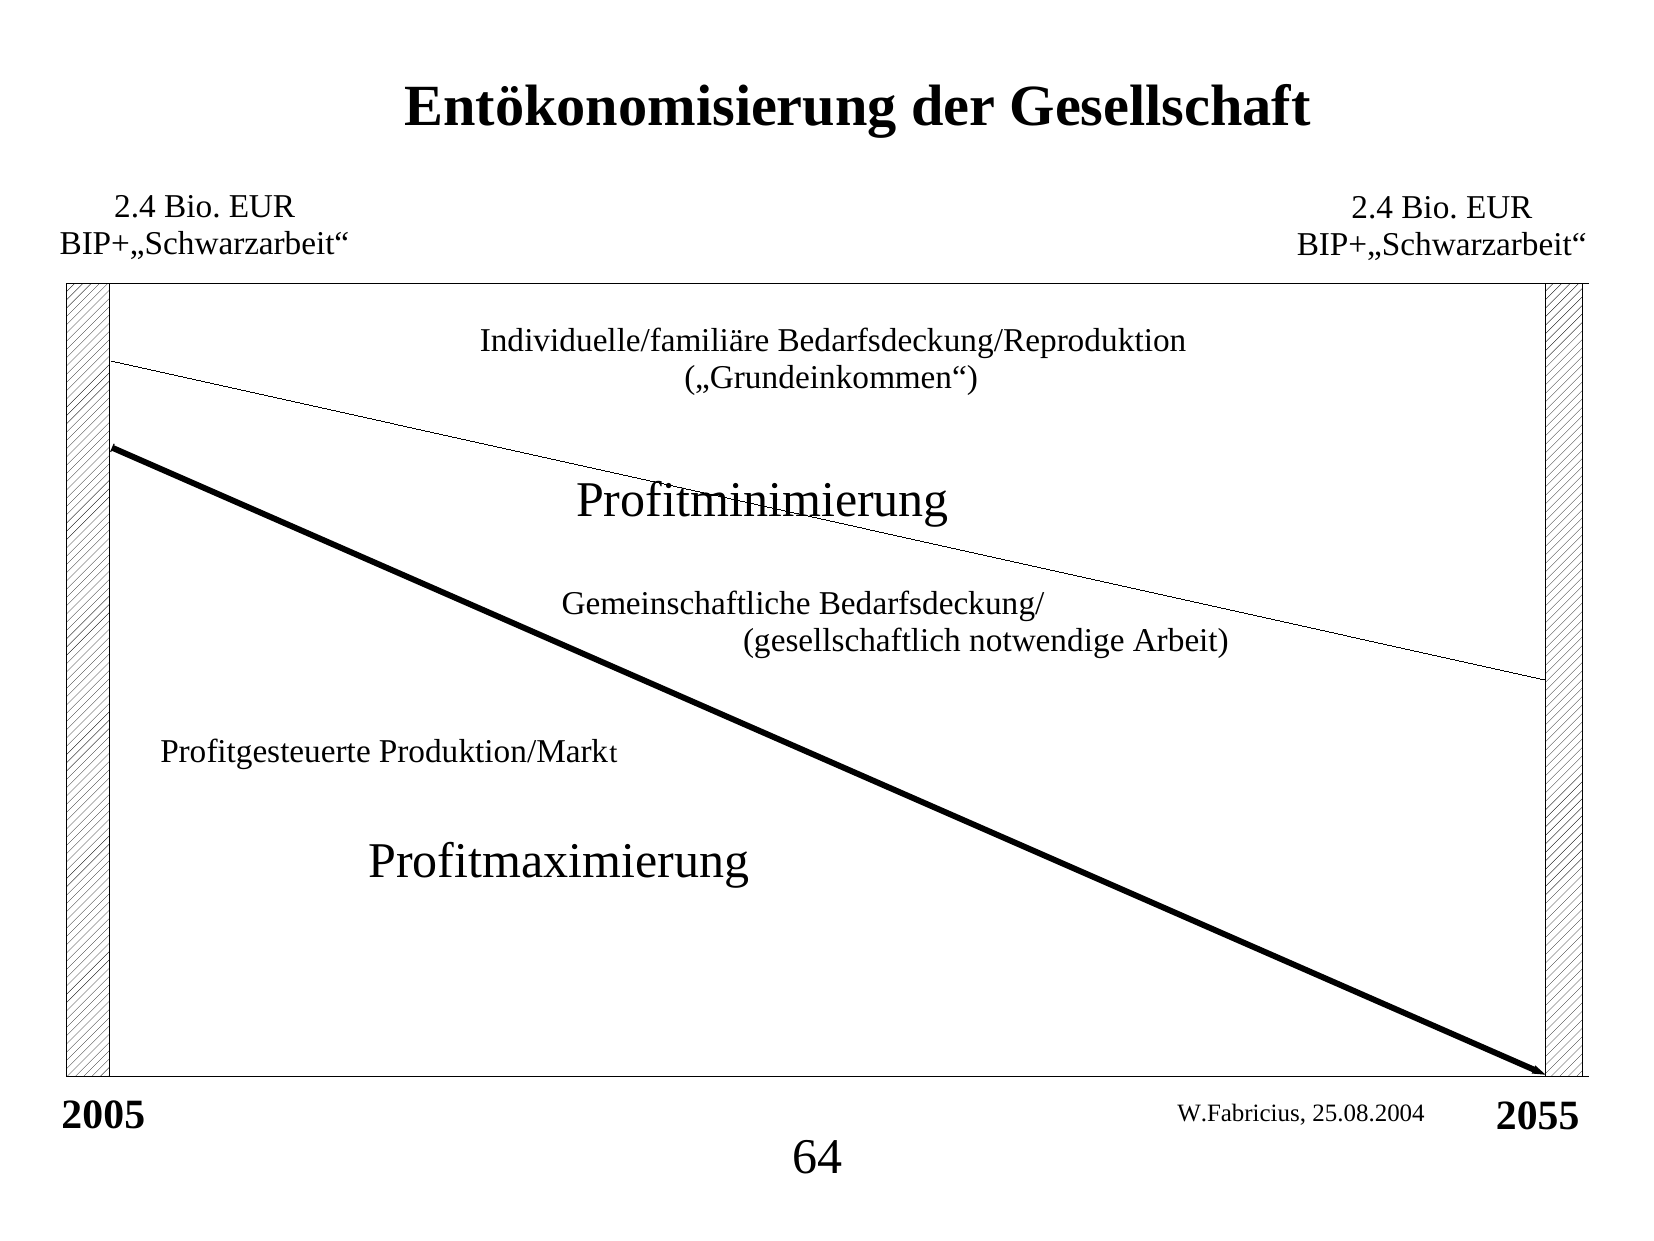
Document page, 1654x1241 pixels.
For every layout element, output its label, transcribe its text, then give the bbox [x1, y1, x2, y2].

text_box 2005 [61, 1091, 150, 1148]
text_box 2055 [1495, 1092, 1584, 1149]
text_box [66, 283, 110, 1077]
text_box Profitmaximierung [368, 832, 804, 904]
text_box Gemeinschaftliche Bedarfsdeckung/ (gesellschaftlich notwendige Arbeit) [561, 585, 1362, 676]
text_box 2.4 Bio. EUR BIP+„Schwarzarbeit“ [59, 187, 369, 273]
text_box Entökonomisierung der Gesellschaft [397, 73, 1319, 150]
text_box Gemeinschaftliche Bedarfsdeckung/ (gesellschaftlich notwendige Arbeit) [561, 648, 624, 676]
text_box 2.4 Bio. EUR BIP+„Schwarzarbeit“ [1284, 189, 1600, 271]
text_box Profitminimierung [576, 472, 964, 543]
text_box <Foliennummer> [822, 1129, 973, 1191]
text_box Individuelle/familiäre Bedarfsdeckung/Reproduktion („Grundeinkommen“) [458, 321, 1190, 407]
text_box Profitgesteuerte Produktion/Markt [160, 733, 619, 776]
text_box [1545, 284, 1583, 1076]
text_box W.Fabricius, 25.08.2004 [1177, 1098, 1426, 1131]
